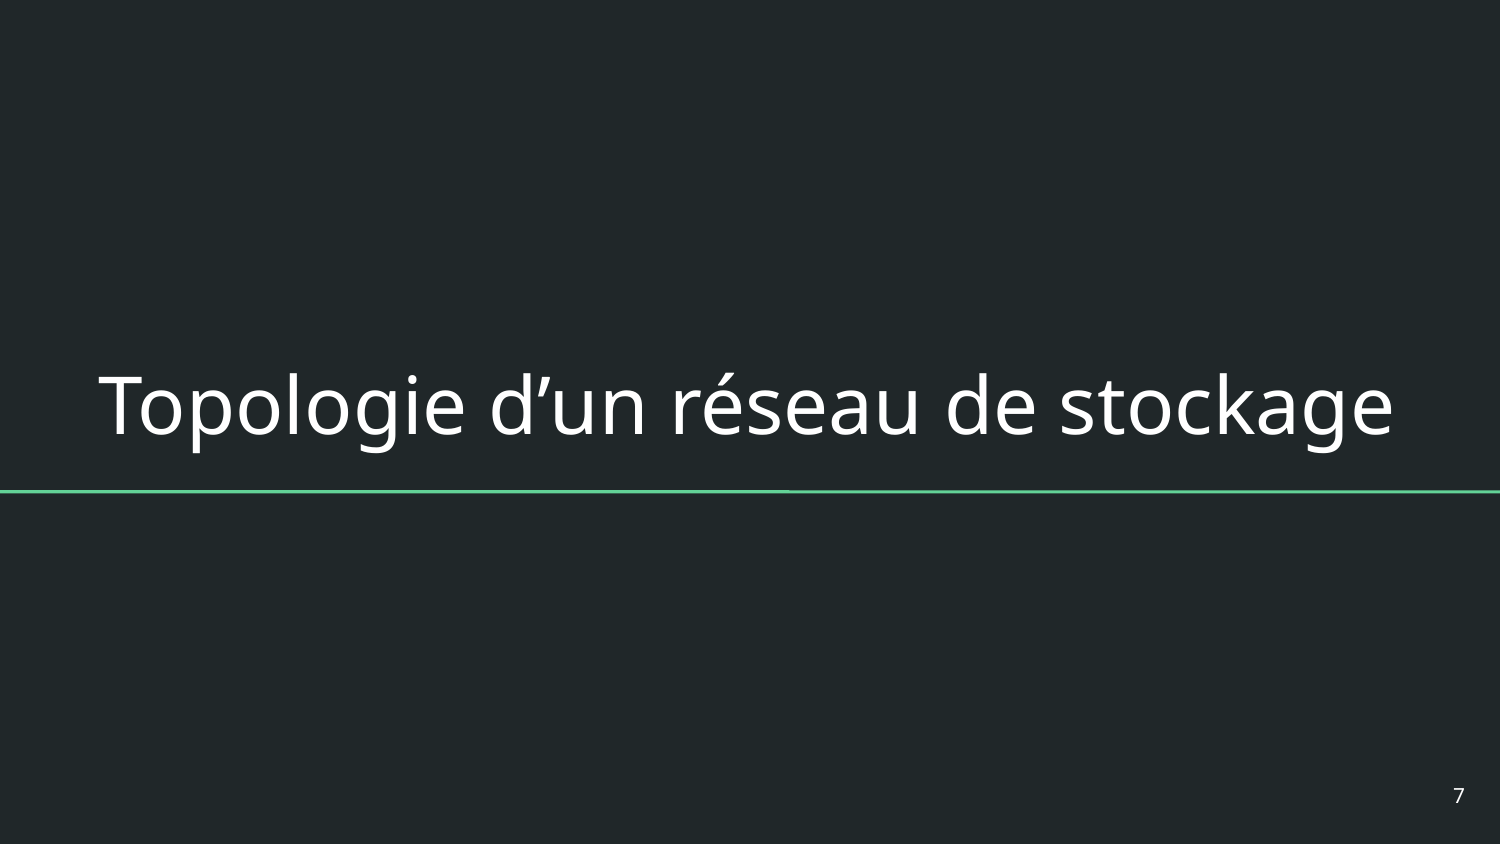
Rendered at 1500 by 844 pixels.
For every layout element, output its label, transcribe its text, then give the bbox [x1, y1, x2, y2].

slide_number <numéro> [1389, 764, 1480, 830]
title Topologie d’un réseau de stockage [83, 337, 1417, 466]
